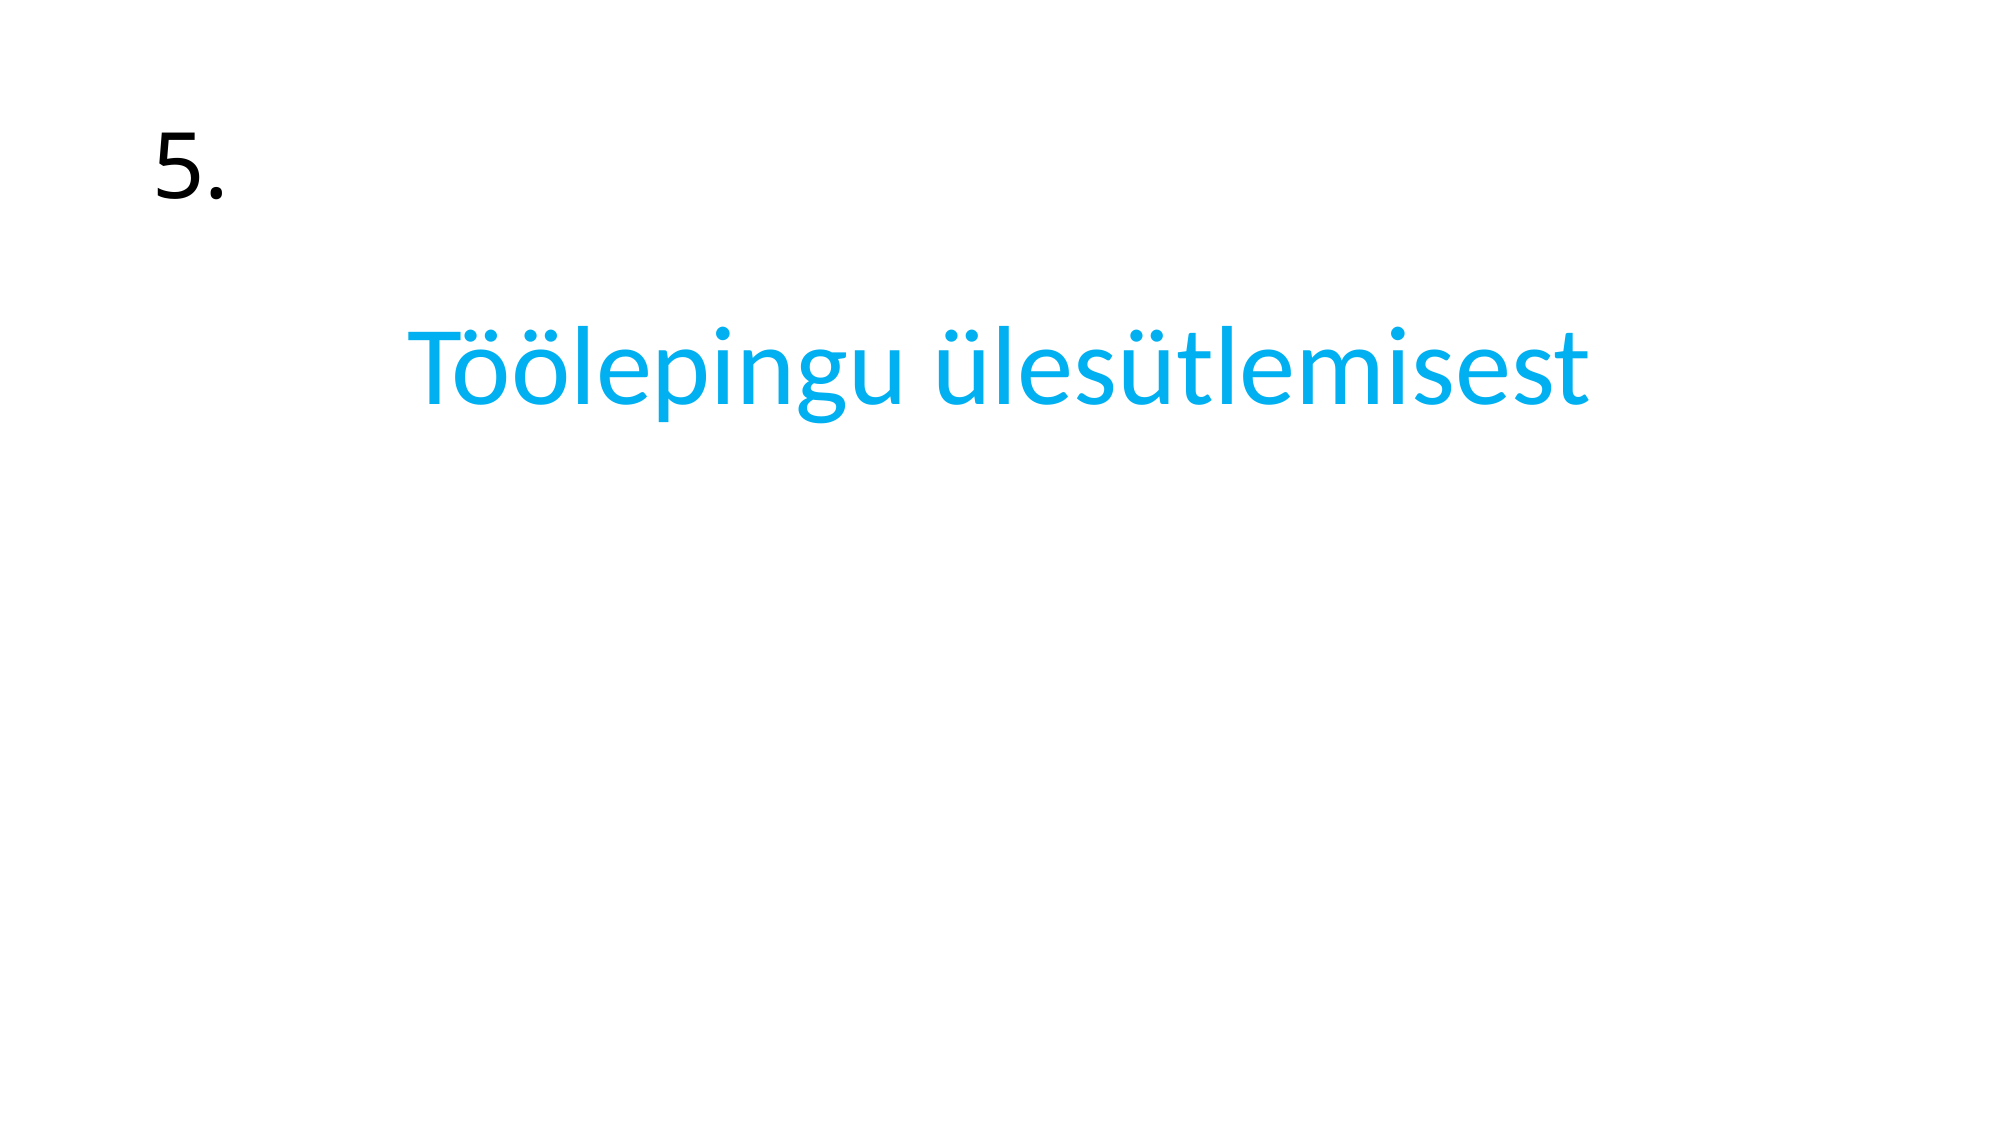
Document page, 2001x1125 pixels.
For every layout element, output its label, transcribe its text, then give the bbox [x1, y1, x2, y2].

title 5. [137, 59, 1863, 278]
list Töölepingu ülesütlemisest [137, 299, 1863, 1014]
